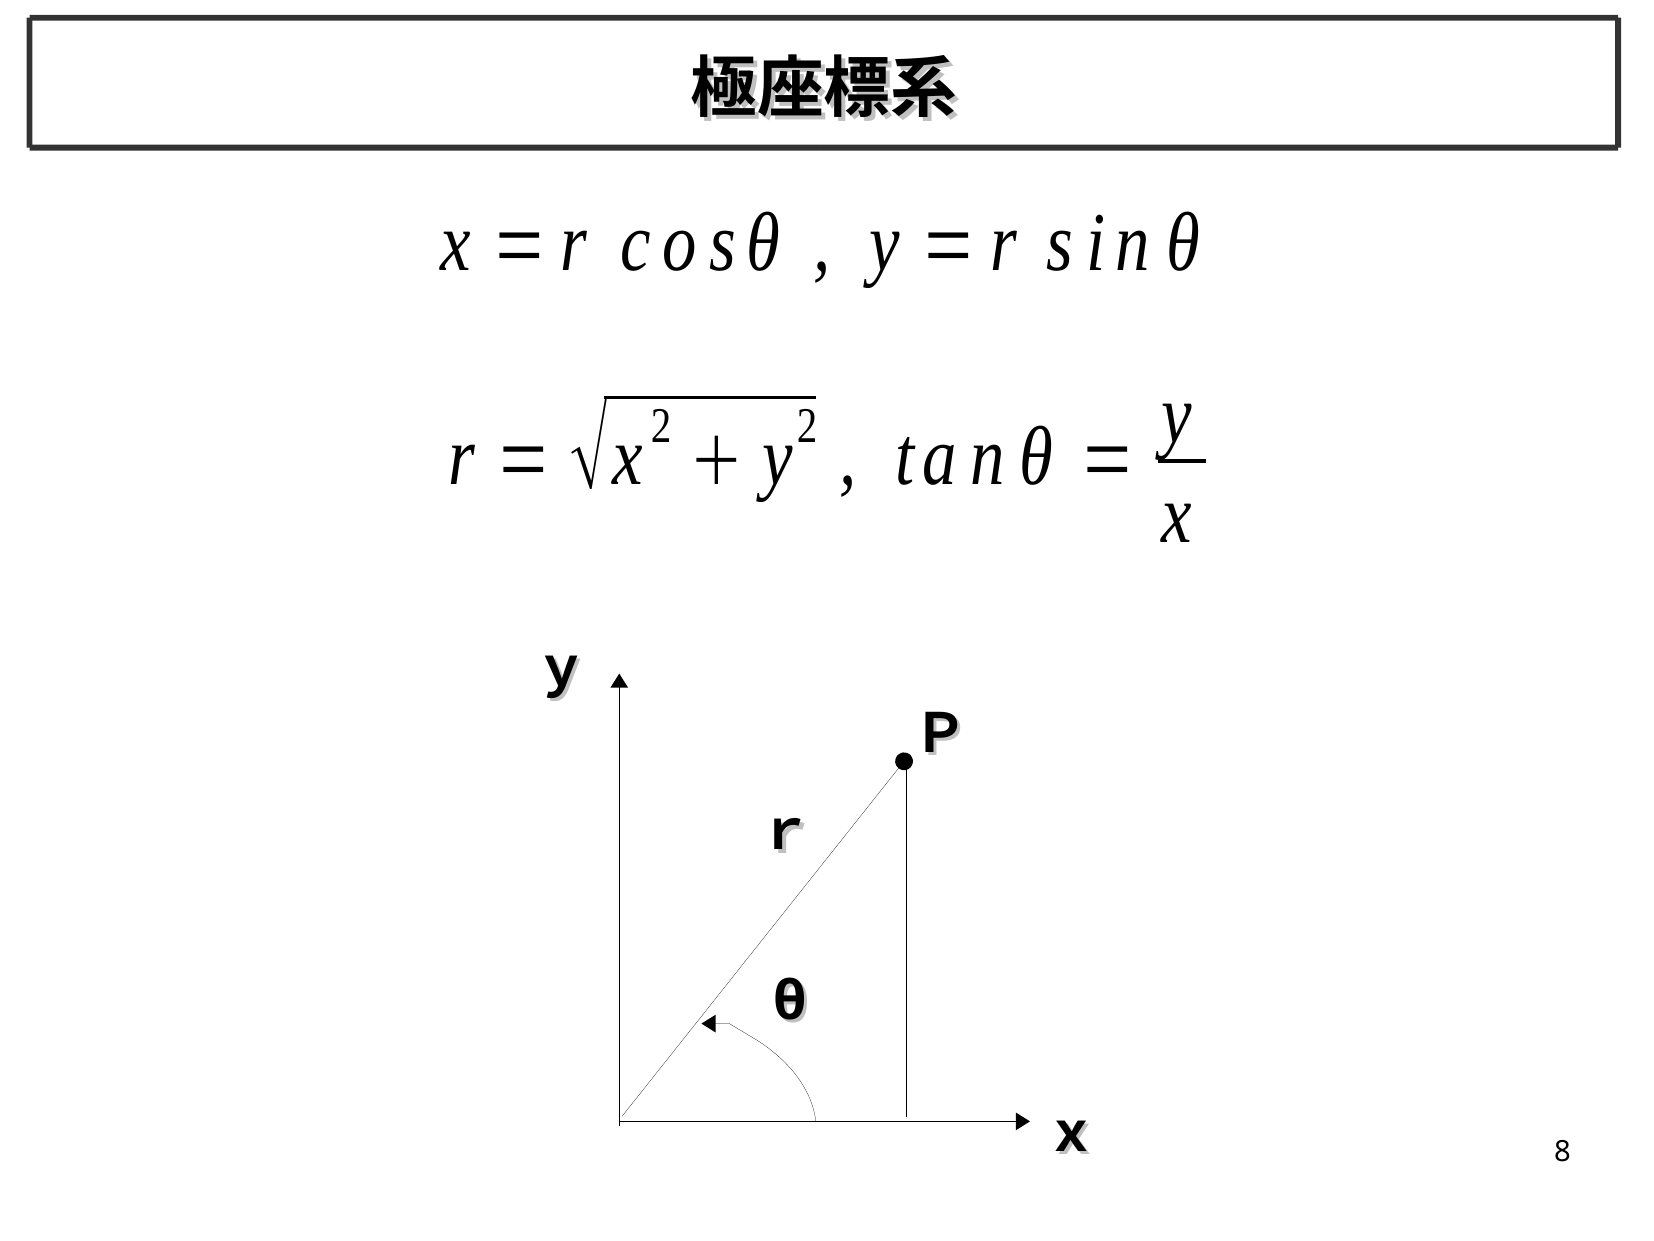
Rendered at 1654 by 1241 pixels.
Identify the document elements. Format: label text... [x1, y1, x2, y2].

text_box Ｐ [898, 681, 975, 762]
text_box ｘ [1029, 1080, 1146, 1196]
text_box ｙ [519, 616, 615, 721]
text_box θ [758, 954, 875, 1069]
text_box 極座標系 [29, 17, 1619, 148]
chart [418, 197, 1235, 552]
text_box θ [758, 1042, 789, 1069]
text_box ｒ [744, 779, 828, 855]
